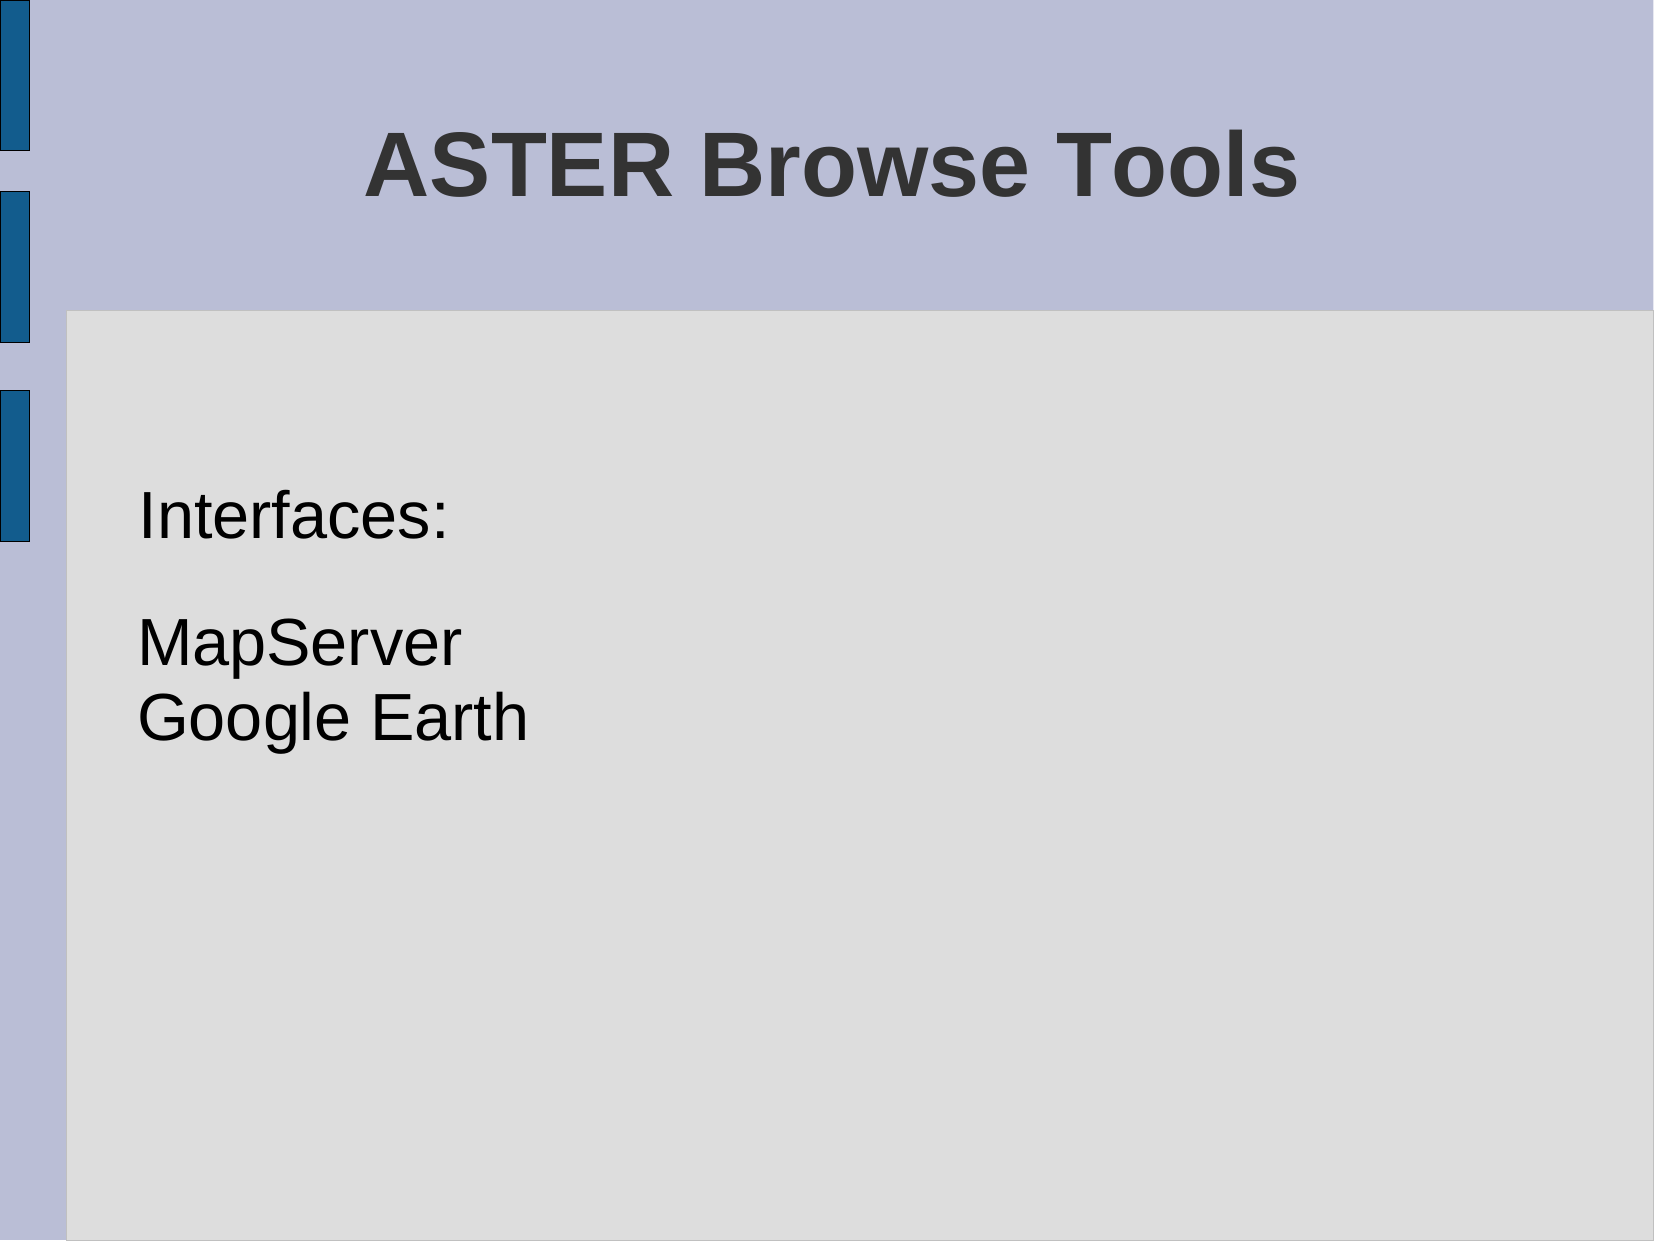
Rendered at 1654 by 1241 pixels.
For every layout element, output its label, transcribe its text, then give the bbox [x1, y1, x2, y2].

title ASTER Browse Tools [286, 111, 1379, 218]
text_box Interfaces: [138, 478, 1036, 554]
list MapServer Google Earth [119, 605, 1532, 1018]
